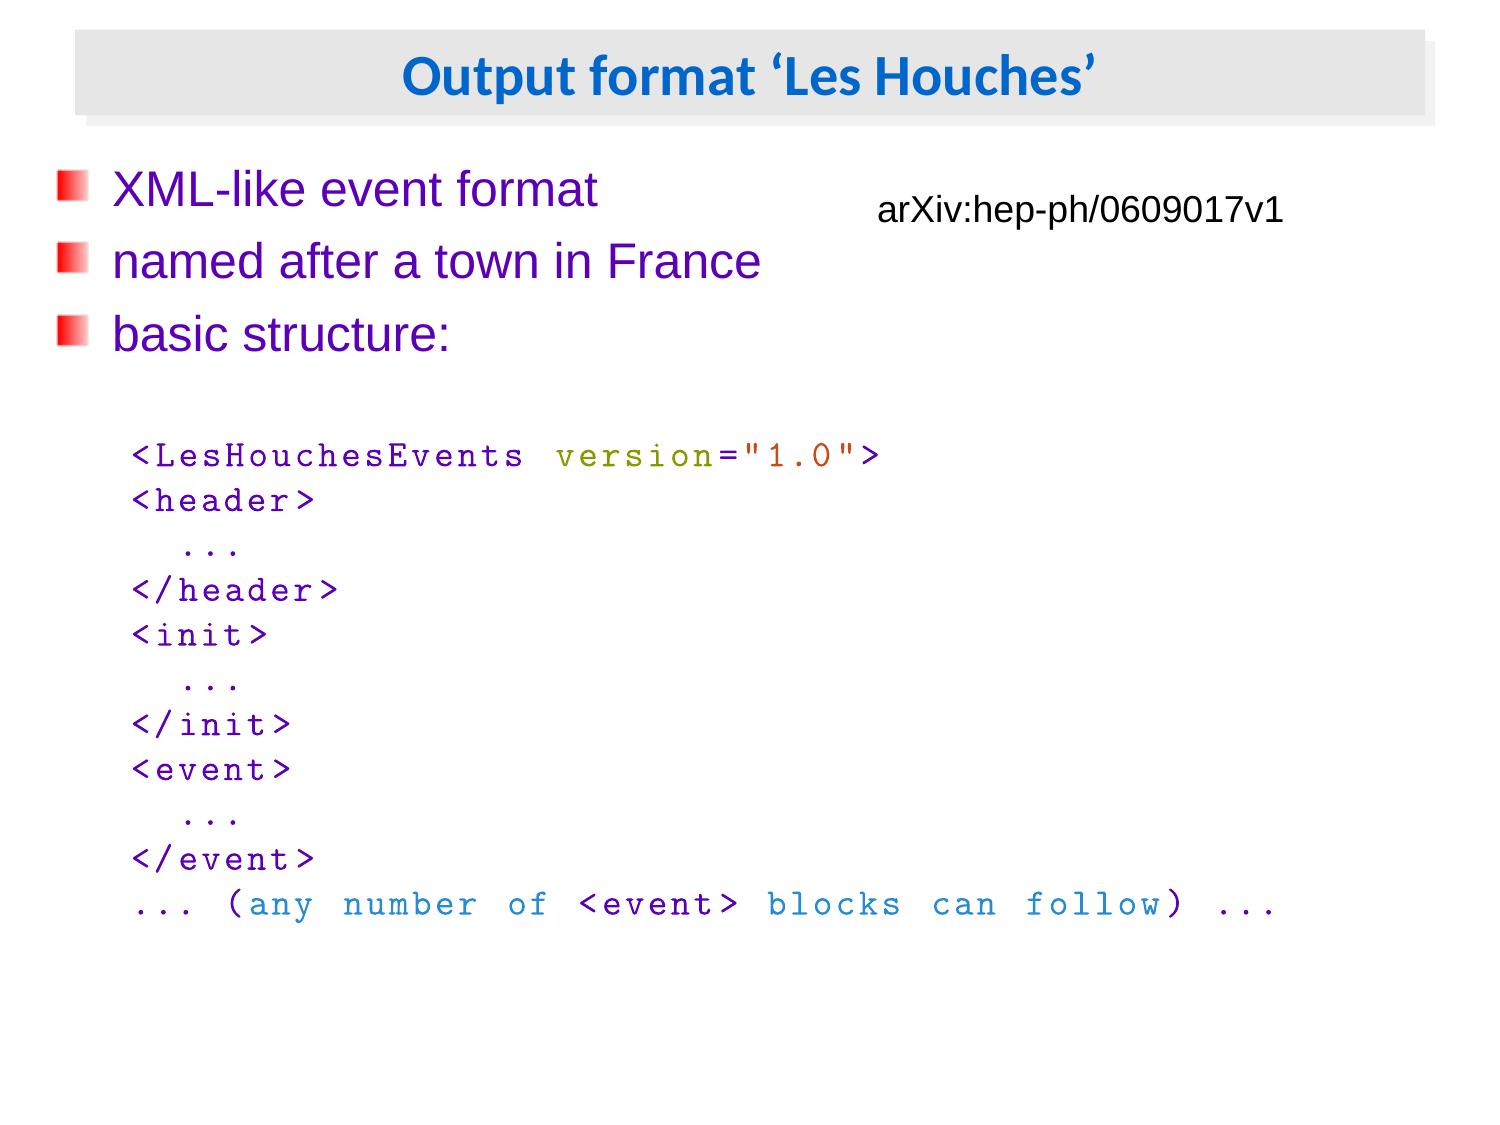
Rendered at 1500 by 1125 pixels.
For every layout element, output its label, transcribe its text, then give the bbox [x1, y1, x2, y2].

text_box [130, 442, 1279, 924]
title Output format ‘Les Houches’ [75, 29, 1426, 116]
list XML-like event format named after a town in France basic structure: [41, 148, 1459, 1093]
text_box arXiv:hep-ph/0609017v1 [862, 177, 1300, 296]
